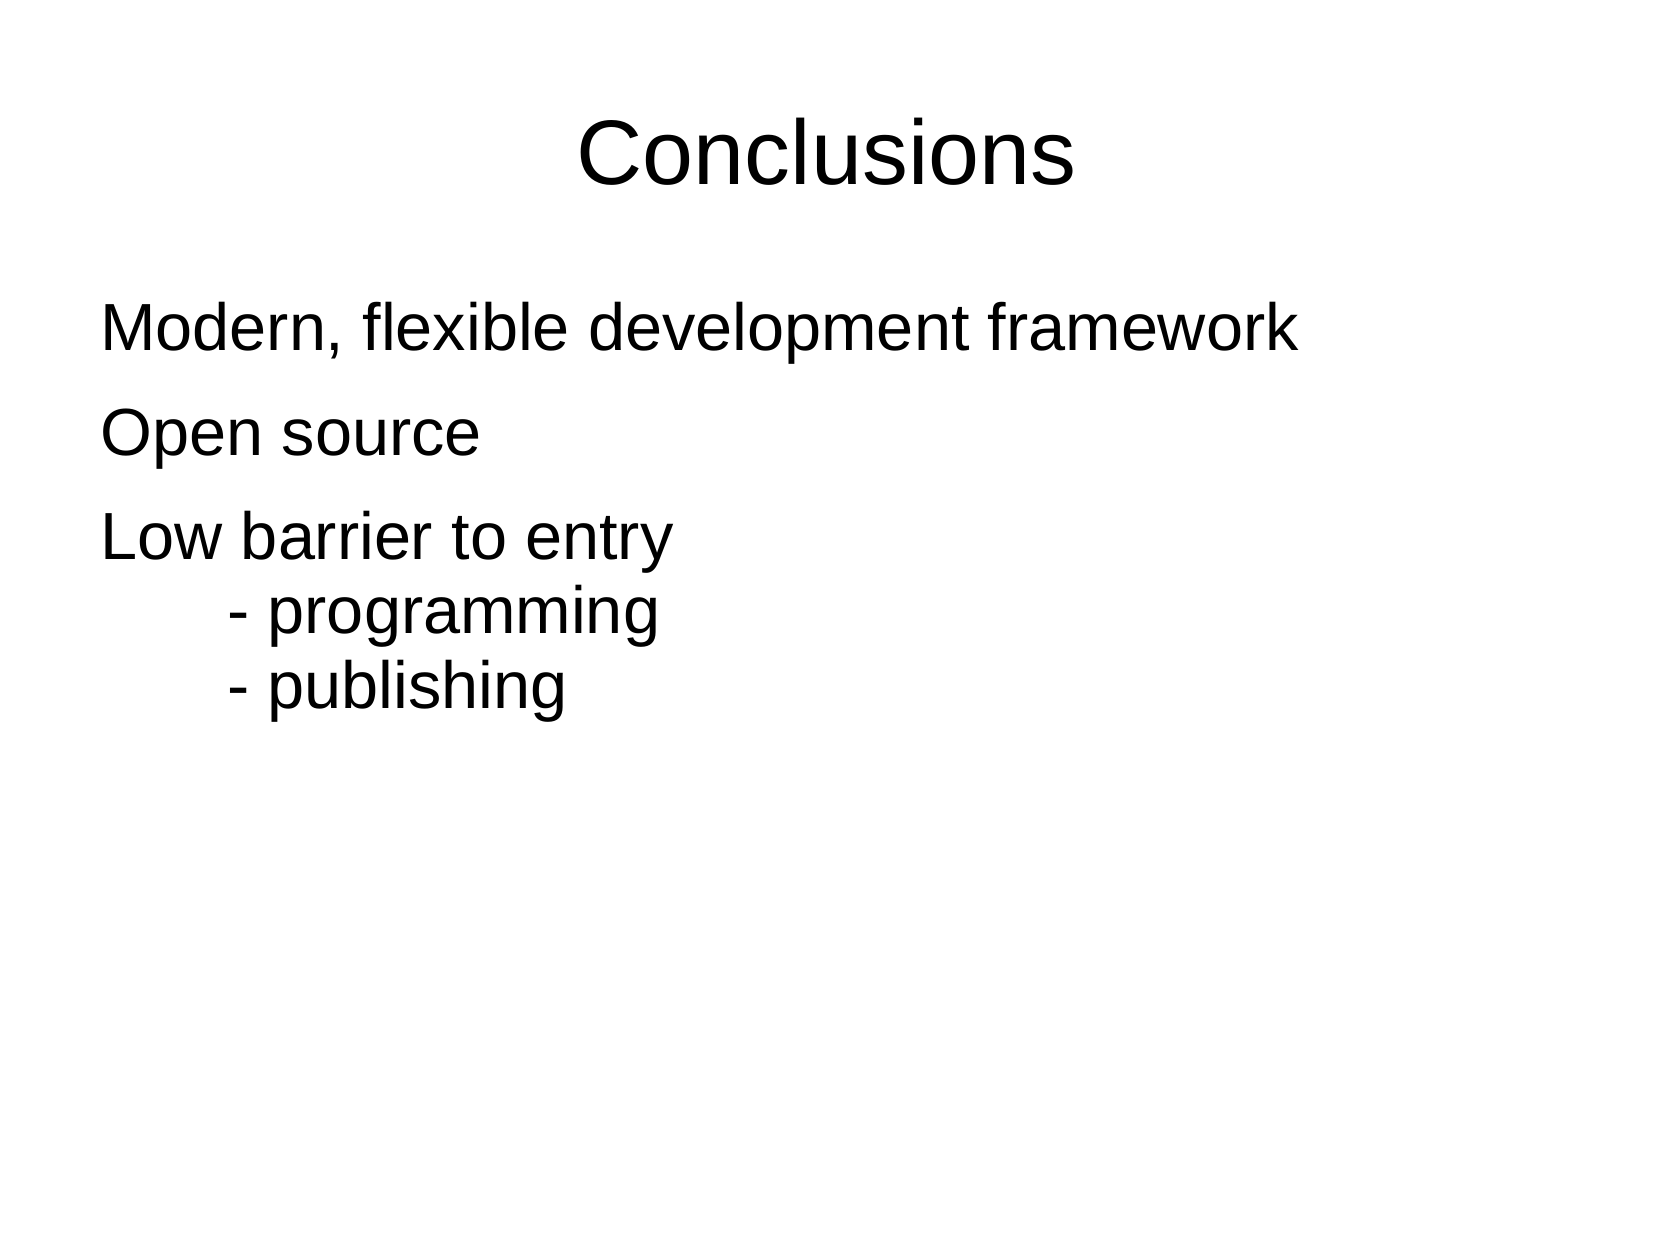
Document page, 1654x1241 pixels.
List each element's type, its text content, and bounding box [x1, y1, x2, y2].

list Modern, flexible development framework Open source Low barrier to entry - programming - publishing [82, 290, 1571, 1094]
title Conclusions [82, 56, 1571, 250]
